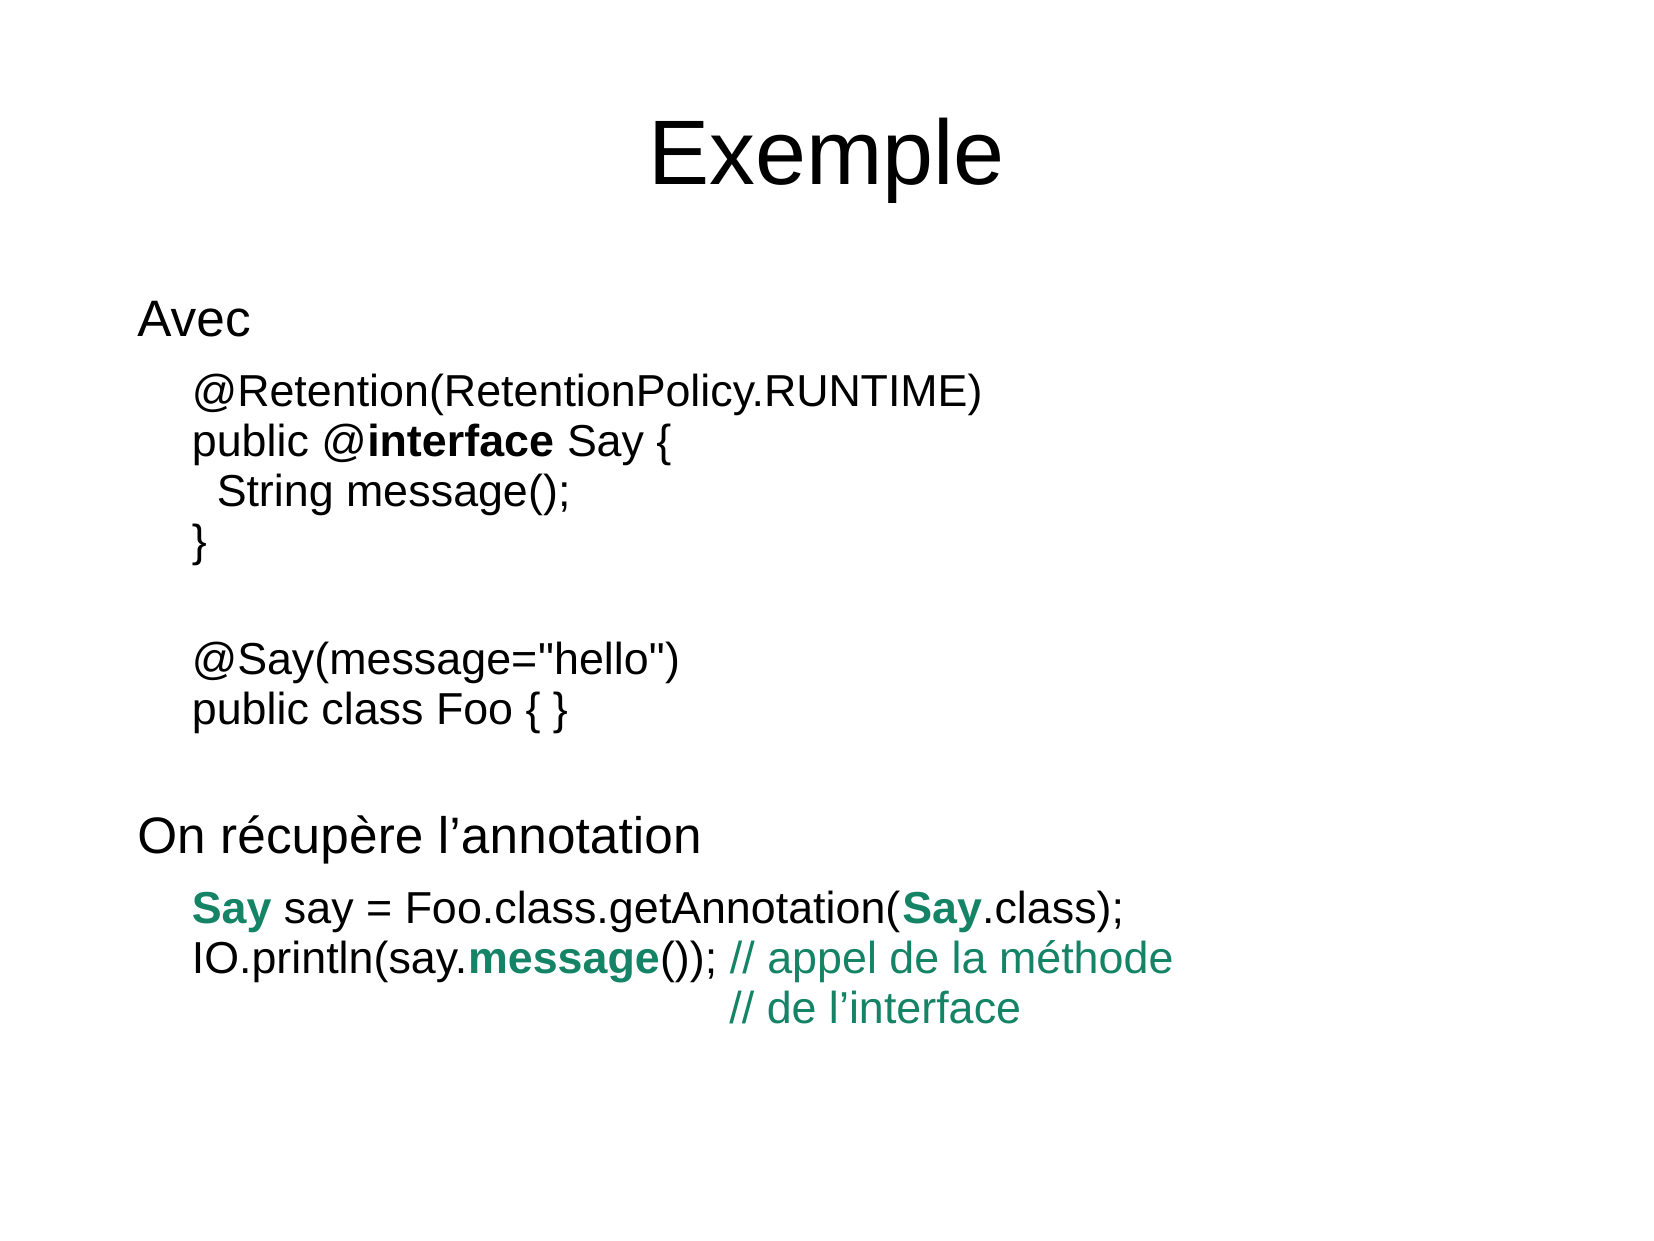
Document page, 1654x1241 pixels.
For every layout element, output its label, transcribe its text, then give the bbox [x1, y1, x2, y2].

list Avec @Retention(RetentionPolicy.RUNTIME) public @interface Say { String message(); } @Say(message="hello") public class Foo { } On récupère l’annotation Say say = Foo.class.getAnnotation(Say.class); IO.println(say.message()); // appel de la méthode // de l’interface [82, 290, 1571, 1096]
title Exemple [82, 49, 1571, 257]
